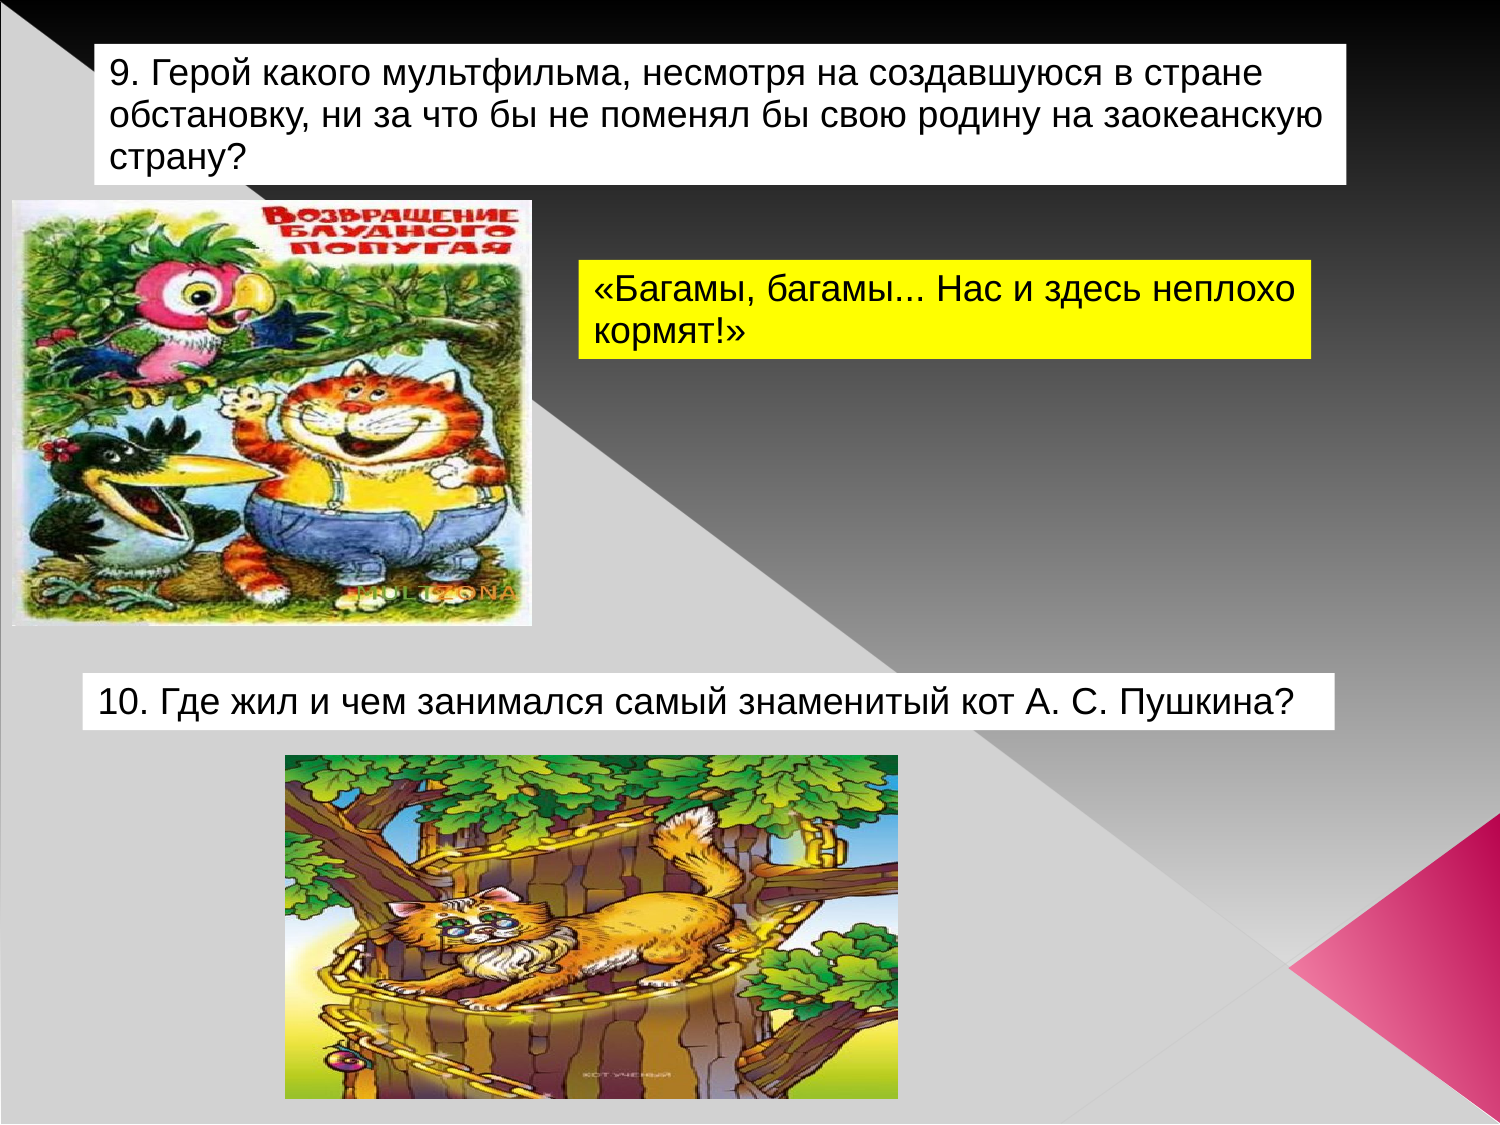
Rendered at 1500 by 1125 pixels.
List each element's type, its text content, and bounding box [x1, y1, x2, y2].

text_box «Багамы, багамы... Нас и здесь неплохо кормят!» [578, 259, 1312, 359]
text_box 9. Герой какого мультфильма, несмотря на создавшуюся в стране обстановку, ни за что бы не поменял бы свою родину на заокеанскую страну? [94, 43, 1347, 185]
picture [285, 755, 898, 1099]
picture [12, 200, 532, 626]
text_box 10. Где жил и чем занимался самый знаменитый кот А. С. Пушкина? [82, 673, 1335, 731]
title [75, 43, 1425, 274]
